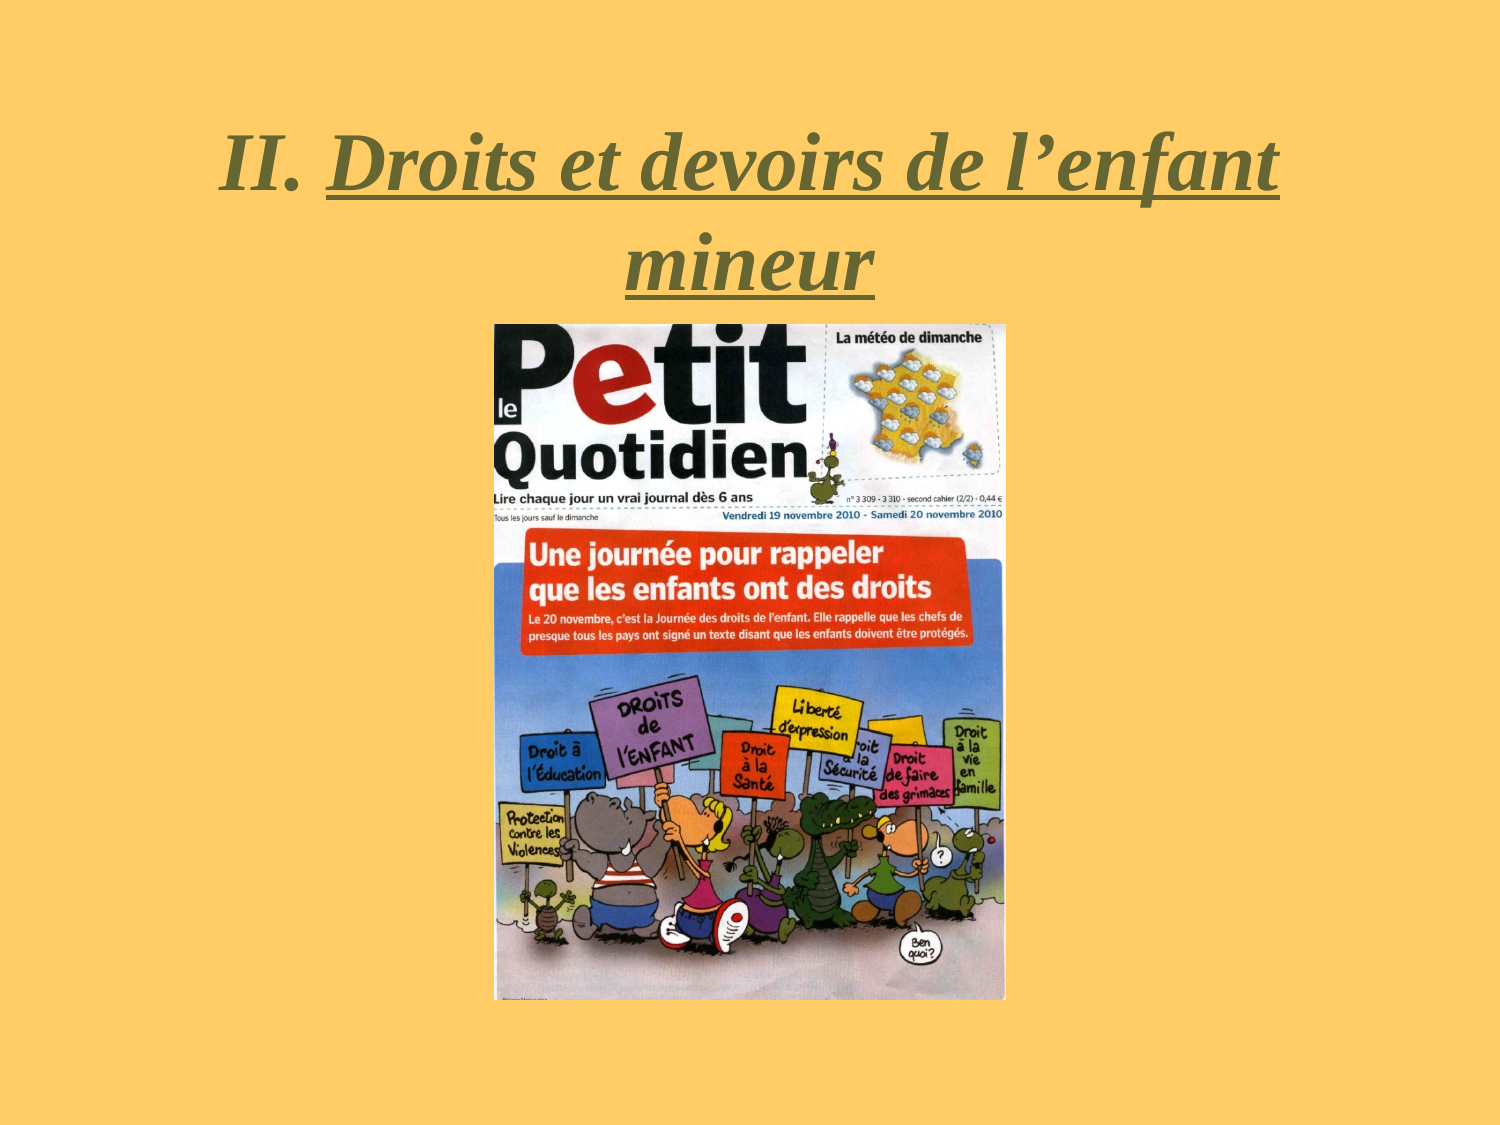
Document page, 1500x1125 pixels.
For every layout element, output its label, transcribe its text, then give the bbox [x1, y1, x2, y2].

text_box II. Droits et devoirs de l’enfant mineur [112, 99, 1388, 288]
picture [494, 324, 1006, 1000]
